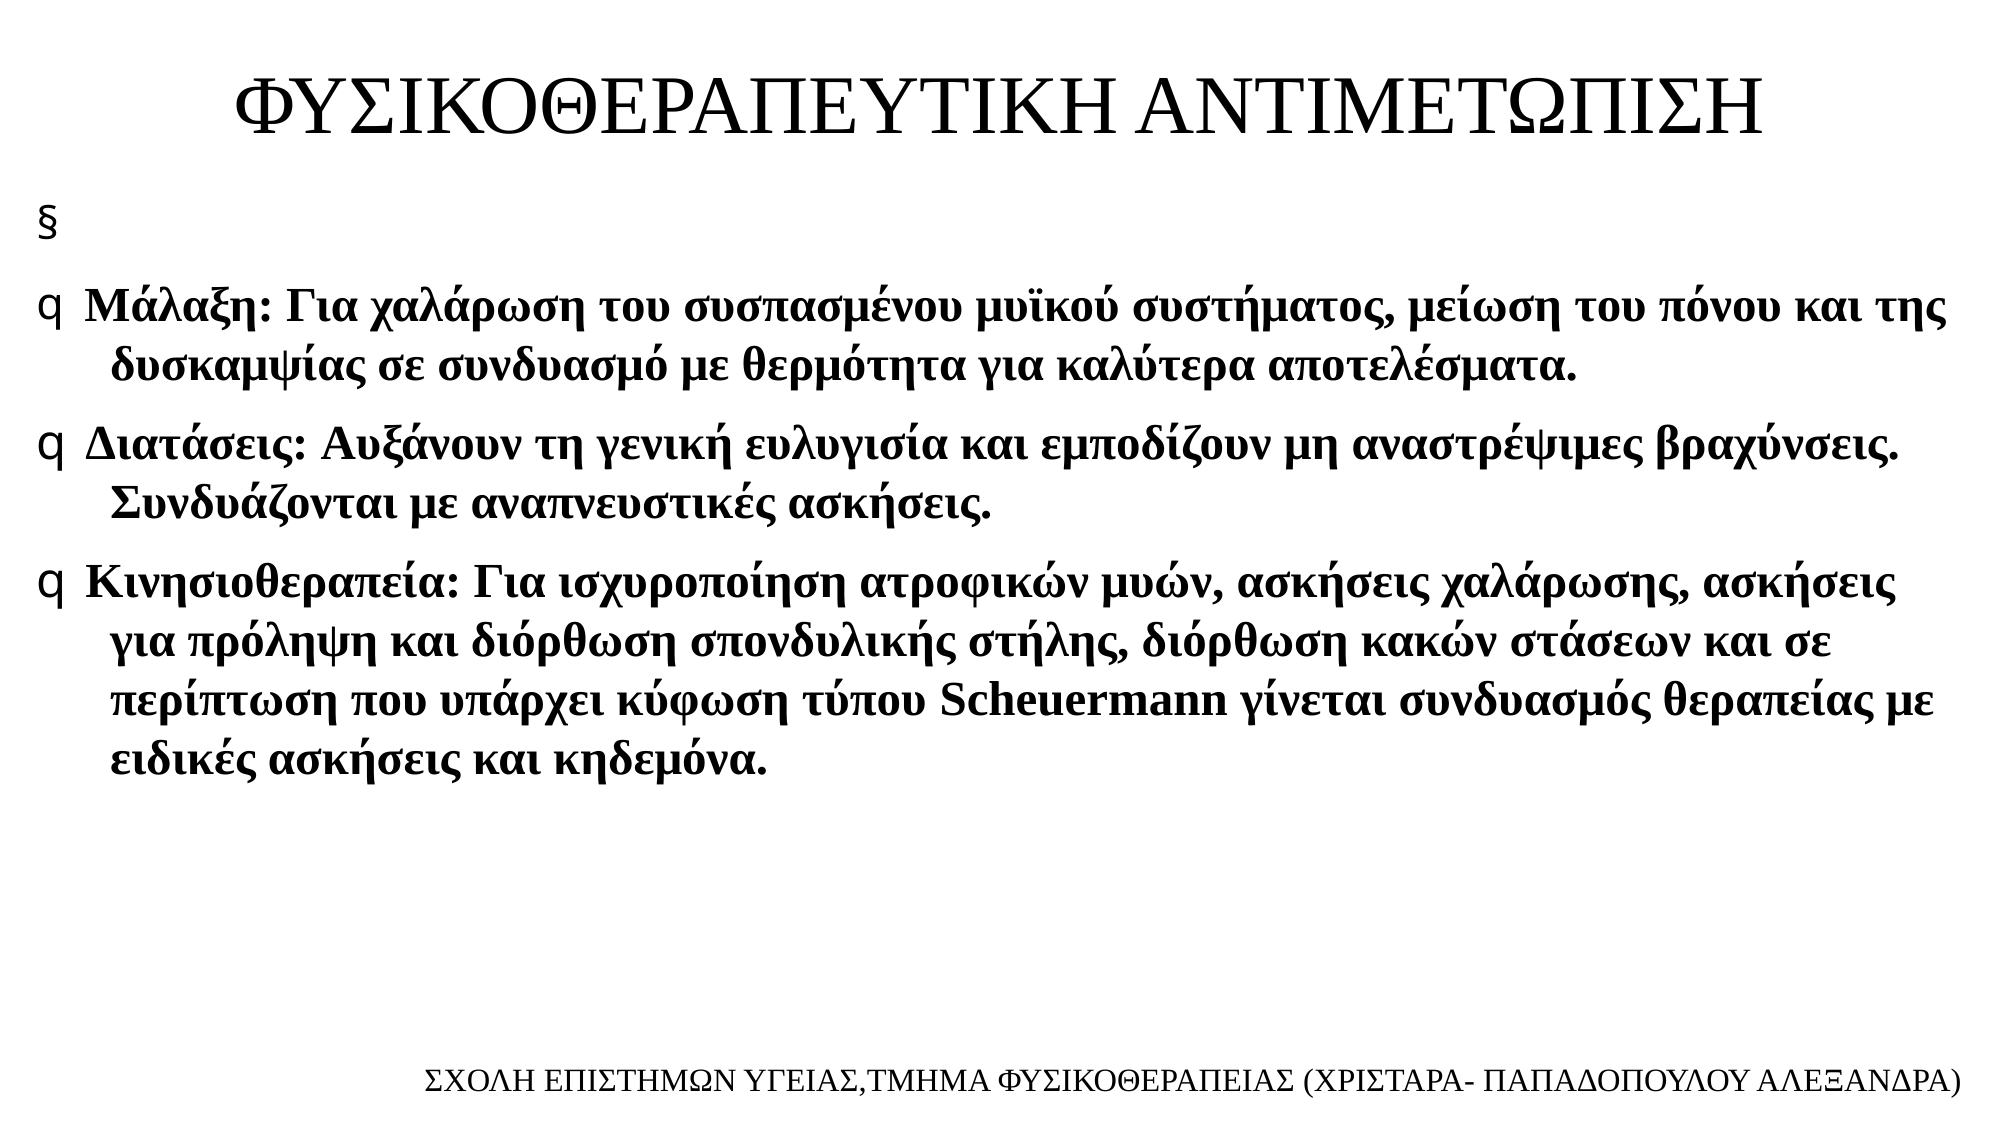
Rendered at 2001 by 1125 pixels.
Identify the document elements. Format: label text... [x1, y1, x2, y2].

title ΦΥΣΙΚΟΘΕΡΑΠΕΥΤΙΚΗ ΑΝΤΙΜΕΤΩΠΙΣΗ [137, 29, 1863, 183]
list Μάλαξη: Για χαλάρωση του συσπασμένου μυϊκού συστήματος, μείωση του πόνου και της δυσκαμψίας σε συνδυασμό με θερμότητα για καλύτερα αποτελέσματα. Διατάσεις: Αυξάνουν τη γενική ευλυγισία και εμποδίζουν μη αναστρέψιμες βραχύνσεις. Συνδυάζονται με αναπνευστικές ασκήσεις. Κινησιοθεραπεία: Για ισχυροποίηση ατροφικών μυών, ασκήσεις χαλάρωσης, ασκήσεις για πρόληψη και διόρθωση σπονδυλικής στήλης, διόρθωση κακών στάσεων και σε περίπτωση που υπάρχει κύφωση τύπου Scheuermann γίνεται συνδυασμός θεραπείας με ειδικές ασκήσεις και κηδεμόνα. ΣΧΟΛΗ ΕΠΙΣΤΗΜΩΝ ΥΓΕΙΑΣ,ΤΜΗΜΑ ΦΥΣΙΚΟΘΕΡΑΠΕΙΑΣ (ΧΡΙΣΤΑΡΑ- ΠΑΠΑΔΟΠΟΥΛΟΥ ΑΛΕΞΑΝΔΡΑ) [21, 183, 1979, 1113]
